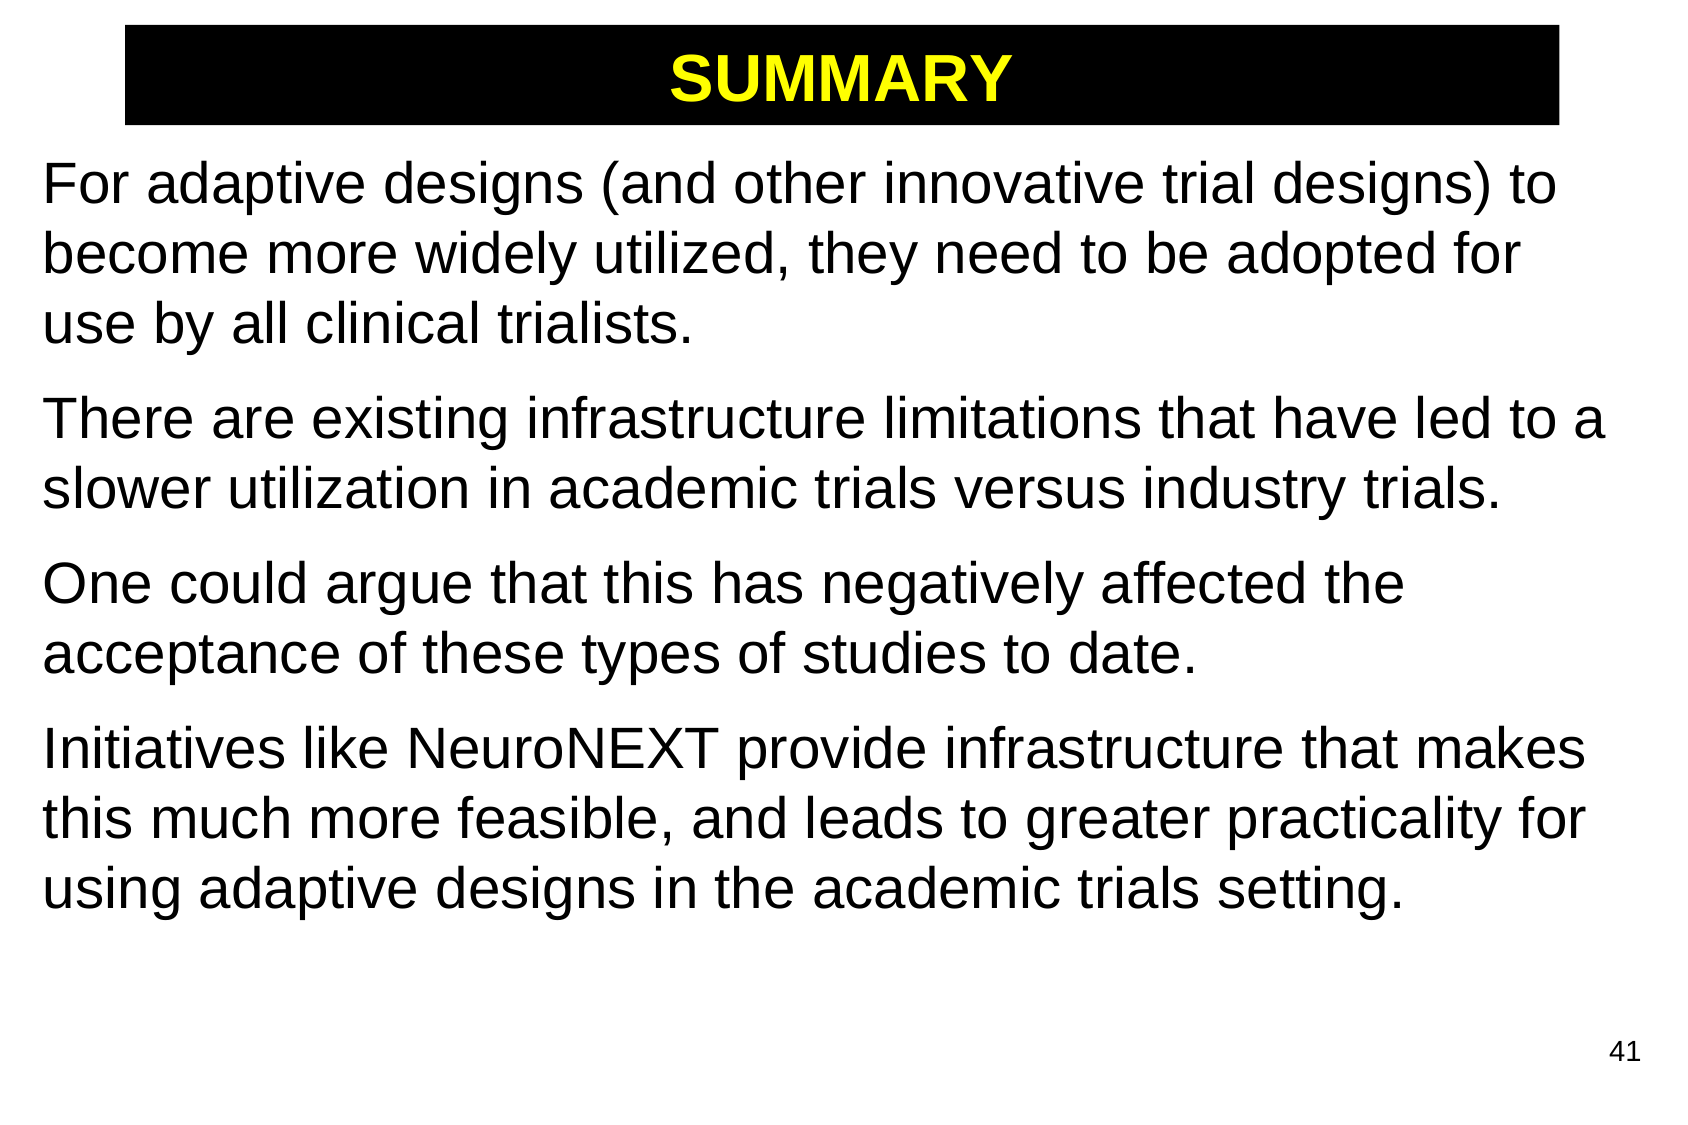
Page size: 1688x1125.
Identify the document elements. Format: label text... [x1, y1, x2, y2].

text_box For adaptive designs (and other innovative trial designs) to become more widely utilized, they need to be adopted for use by all clinical trialists. There are existing infrastructure limitations that have led to a slower utilization in academic trials versus industry trials. One could argue that this has negatively affected the acceptance of these types of studies to date. Initiatives like NeuroNEXT provide infrastructure that makes this much more feasible, and leads to greater practicality for using adaptive designs in the academic trials setting. [28, 137, 1646, 928]
title SUMMARY [125, 24, 1560, 126]
text_box <number> [1343, 1025, 1657, 1101]
